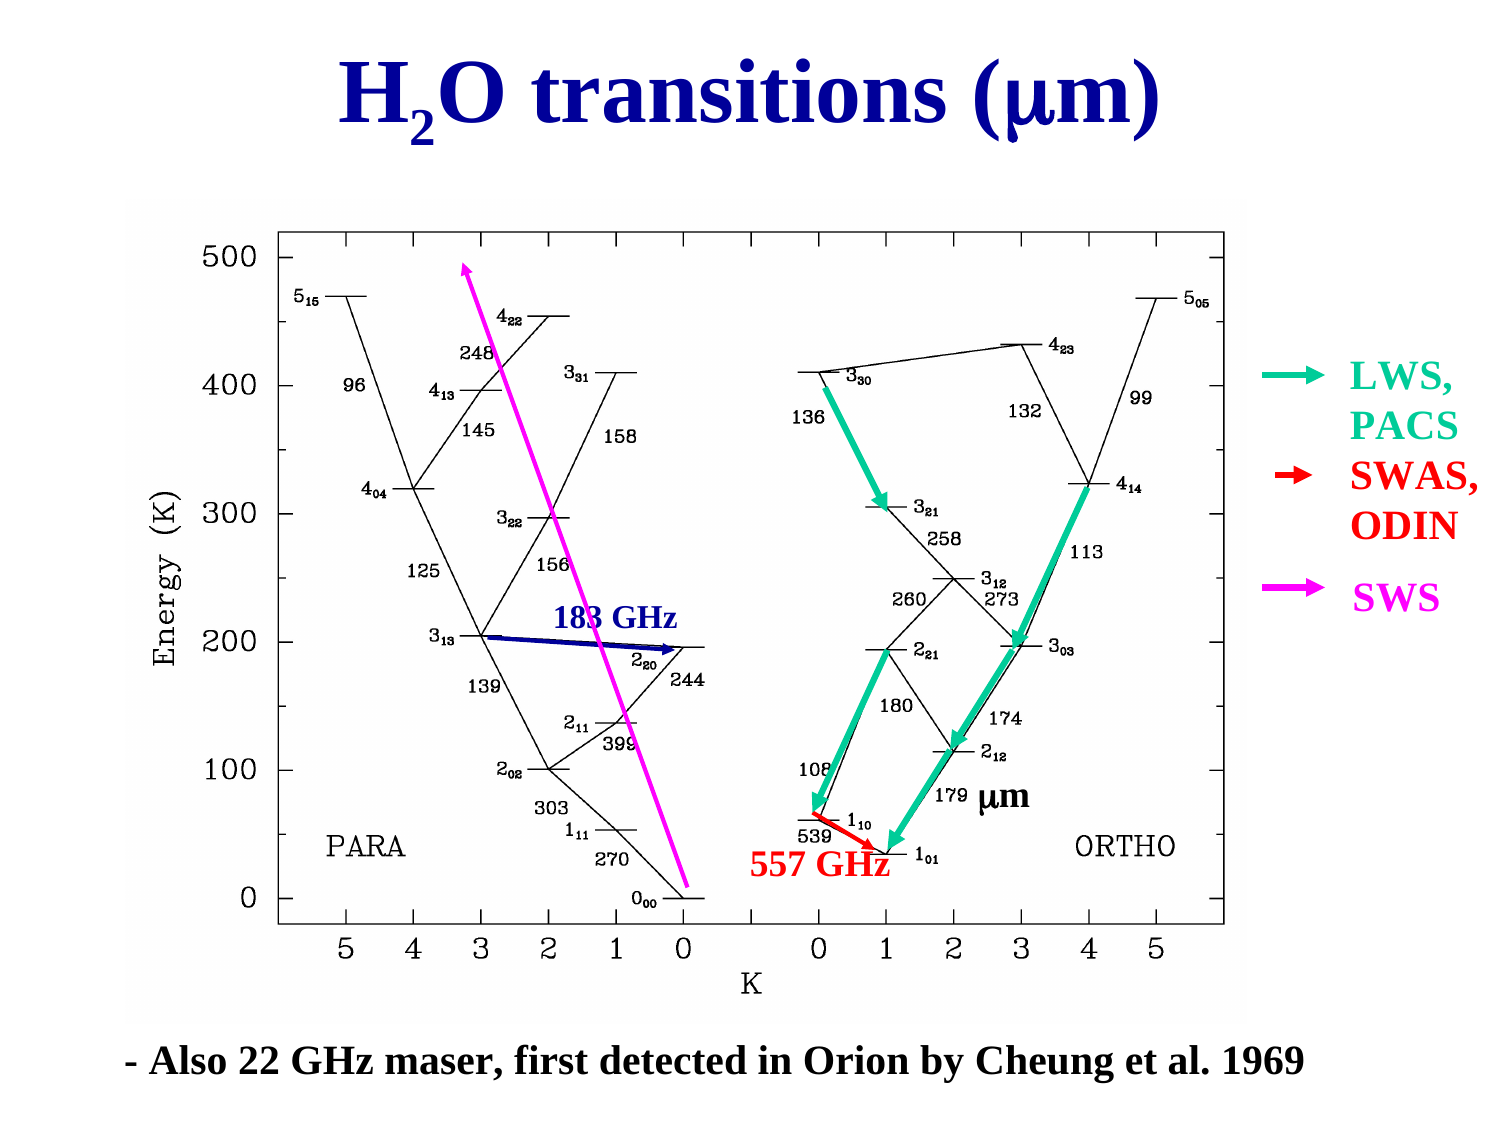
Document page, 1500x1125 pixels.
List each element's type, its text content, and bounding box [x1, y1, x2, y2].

text_box SWS [1337, 562, 1456, 628]
text_box - Also 22 GHz maser, first detected in Orion by Cheung et al. 1969 [109, 1025, 1322, 1091]
text_box m [962, 762, 1046, 823]
text_box SWAS, ODIN [1335, 439, 1494, 556]
text_box LWS, PACS [1335, 339, 1475, 439]
text_box 557 GHz [734, 831, 906, 892]
title H2O transitions (m) [112, 0, 1388, 188]
picture [125, 199, 1247, 1024]
text_box 183 GHz [582, 587, 693, 643]
text_box 183 GHz [538, 587, 596, 643]
